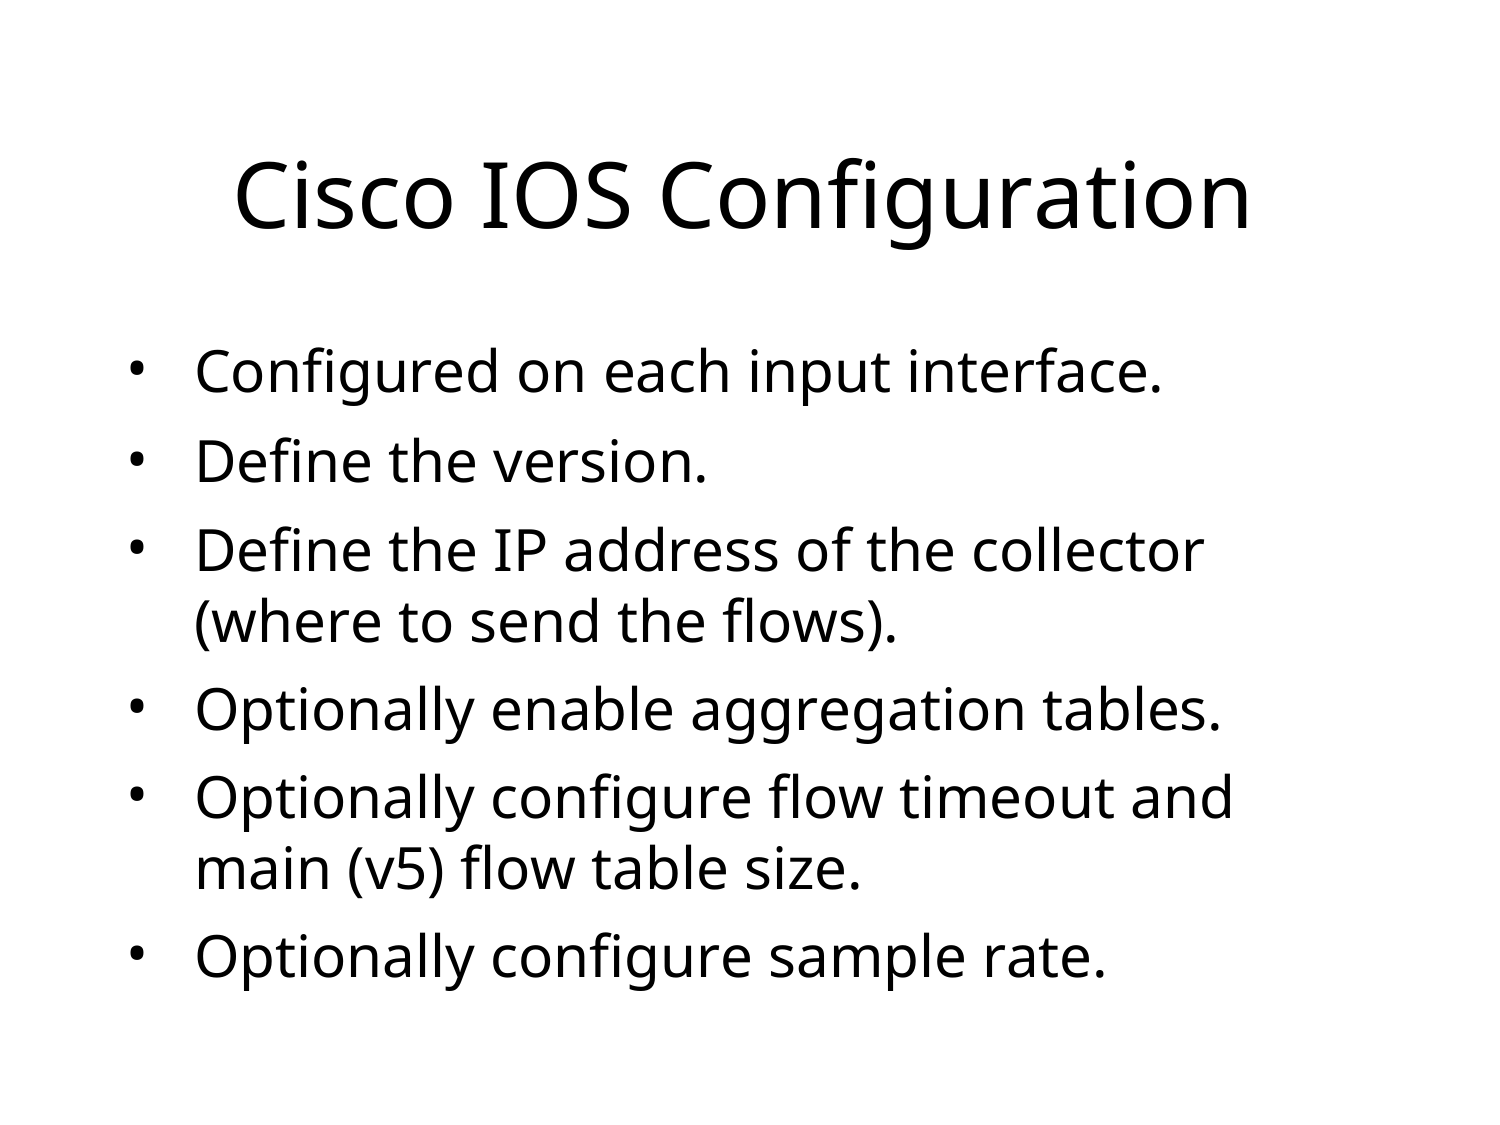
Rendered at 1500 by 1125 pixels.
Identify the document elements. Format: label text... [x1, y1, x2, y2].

title Cisco IOS Configuration [112, 62, 1388, 324]
list Configured on each input interface. Define the version. Define the IP address of the collector (where to send the flows). Optionally enable aggregation tables. Optionally configure flow timeout and main (v5) flow table size. Optionally configure sample rate. [112, 324, 1388, 1125]
